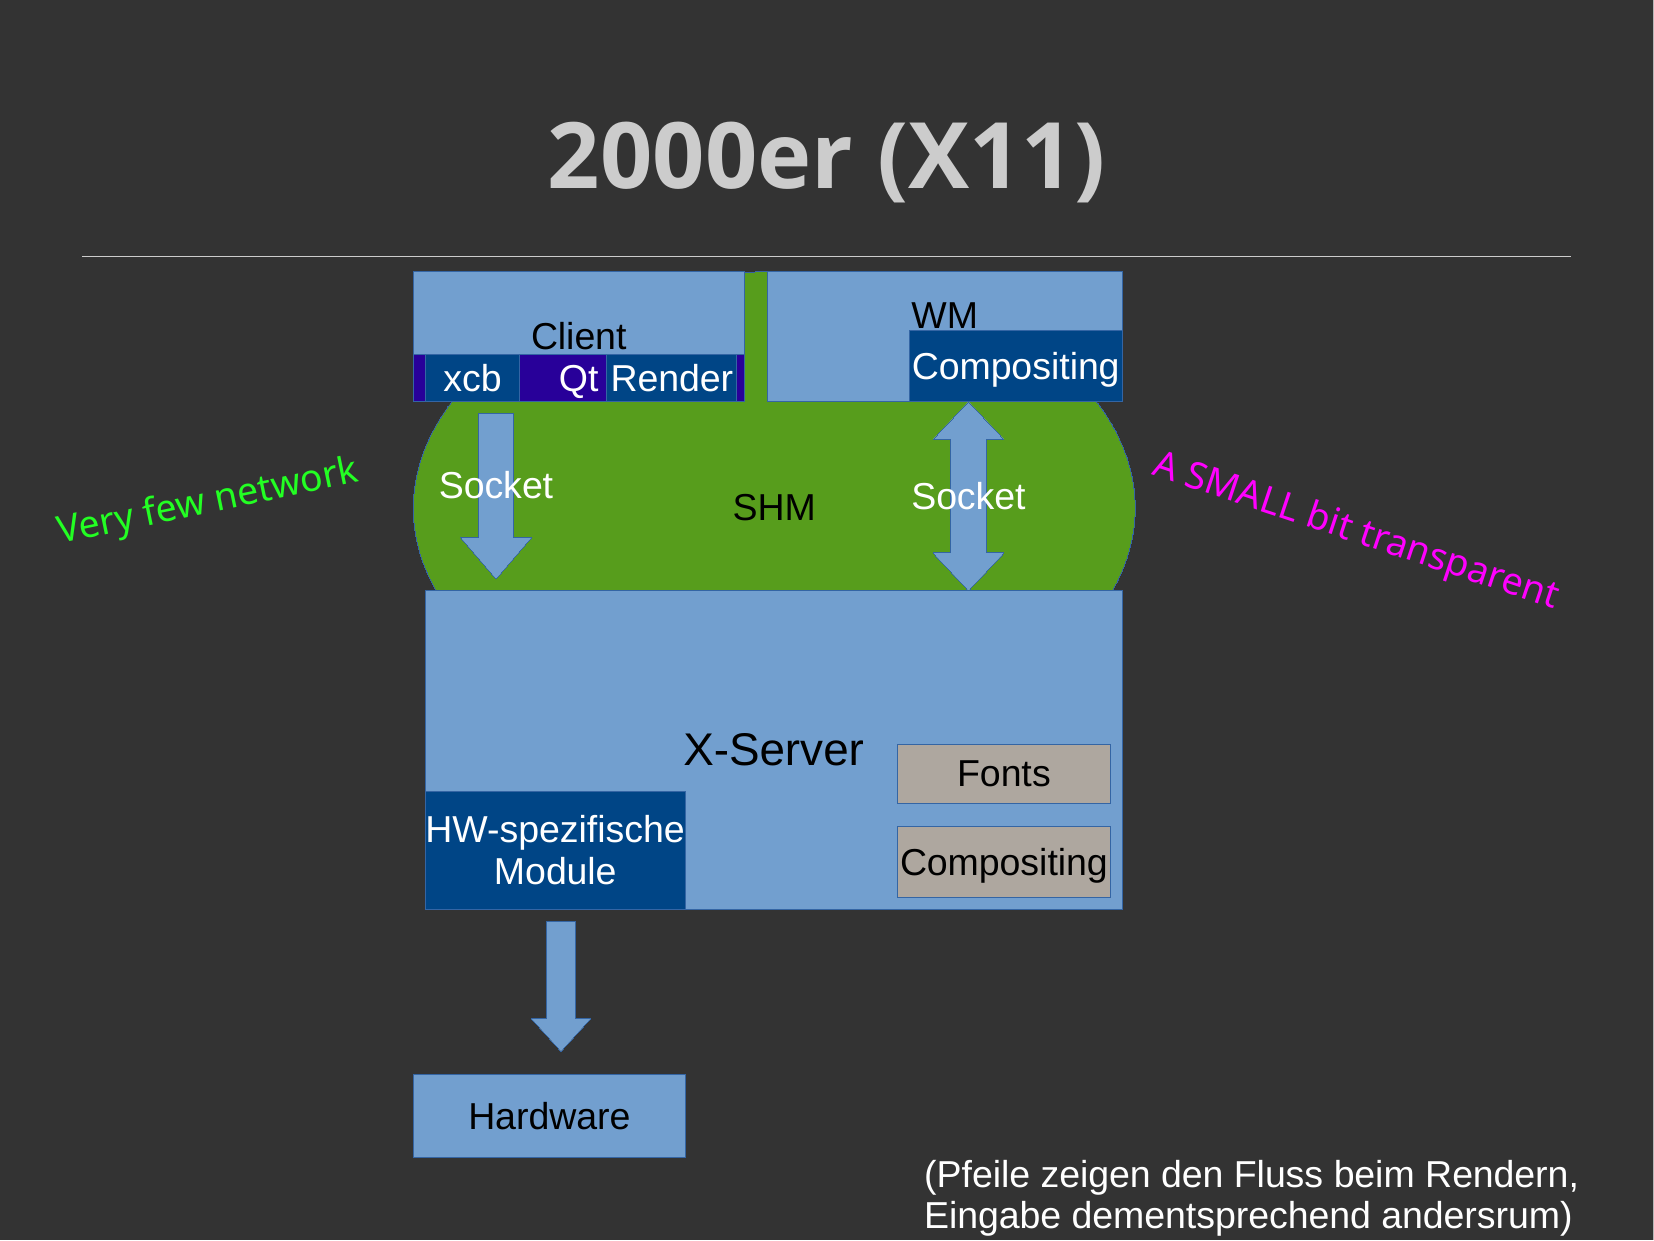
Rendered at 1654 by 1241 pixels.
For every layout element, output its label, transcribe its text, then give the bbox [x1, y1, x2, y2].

text_box Compositing [897, 826, 1111, 898]
text_box Qt [520, 354, 606, 402]
text_box Socket [460, 413, 532, 579]
text_box WM [767, 271, 1123, 402]
text_box SHM [941, 491, 950, 507]
text_box SHM [970, 402, 1136, 590]
text_box Fonts [897, 744, 1111, 804]
text_box Compositing [909, 330, 1123, 402]
text_box Client [413, 271, 745, 354]
text_box [531, 921, 591, 1052]
text_box Hardware [413, 1074, 686, 1158]
text_box A SMALL bit transparent [1134, 425, 1646, 642]
text_box Very few network [35, 420, 431, 552]
text_box Socket [933, 402, 1004, 591]
text_box HW-spezifische Module [425, 791, 686, 910]
text_box xcb [425, 354, 520, 402]
text_box Render [606, 354, 737, 402]
text_box (Pfeile zeigen den Fluss beim Rendern, Eingabe dementsprechend andersrum) [909, 1145, 1654, 1241]
text_box Qt [413, 354, 425, 402]
text_box X-Server [425, 590, 1123, 910]
text_box Qt [737, 354, 745, 402]
text_box SHM [413, 271, 967, 590]
title 2000er (X11) [82, 49, 1571, 257]
